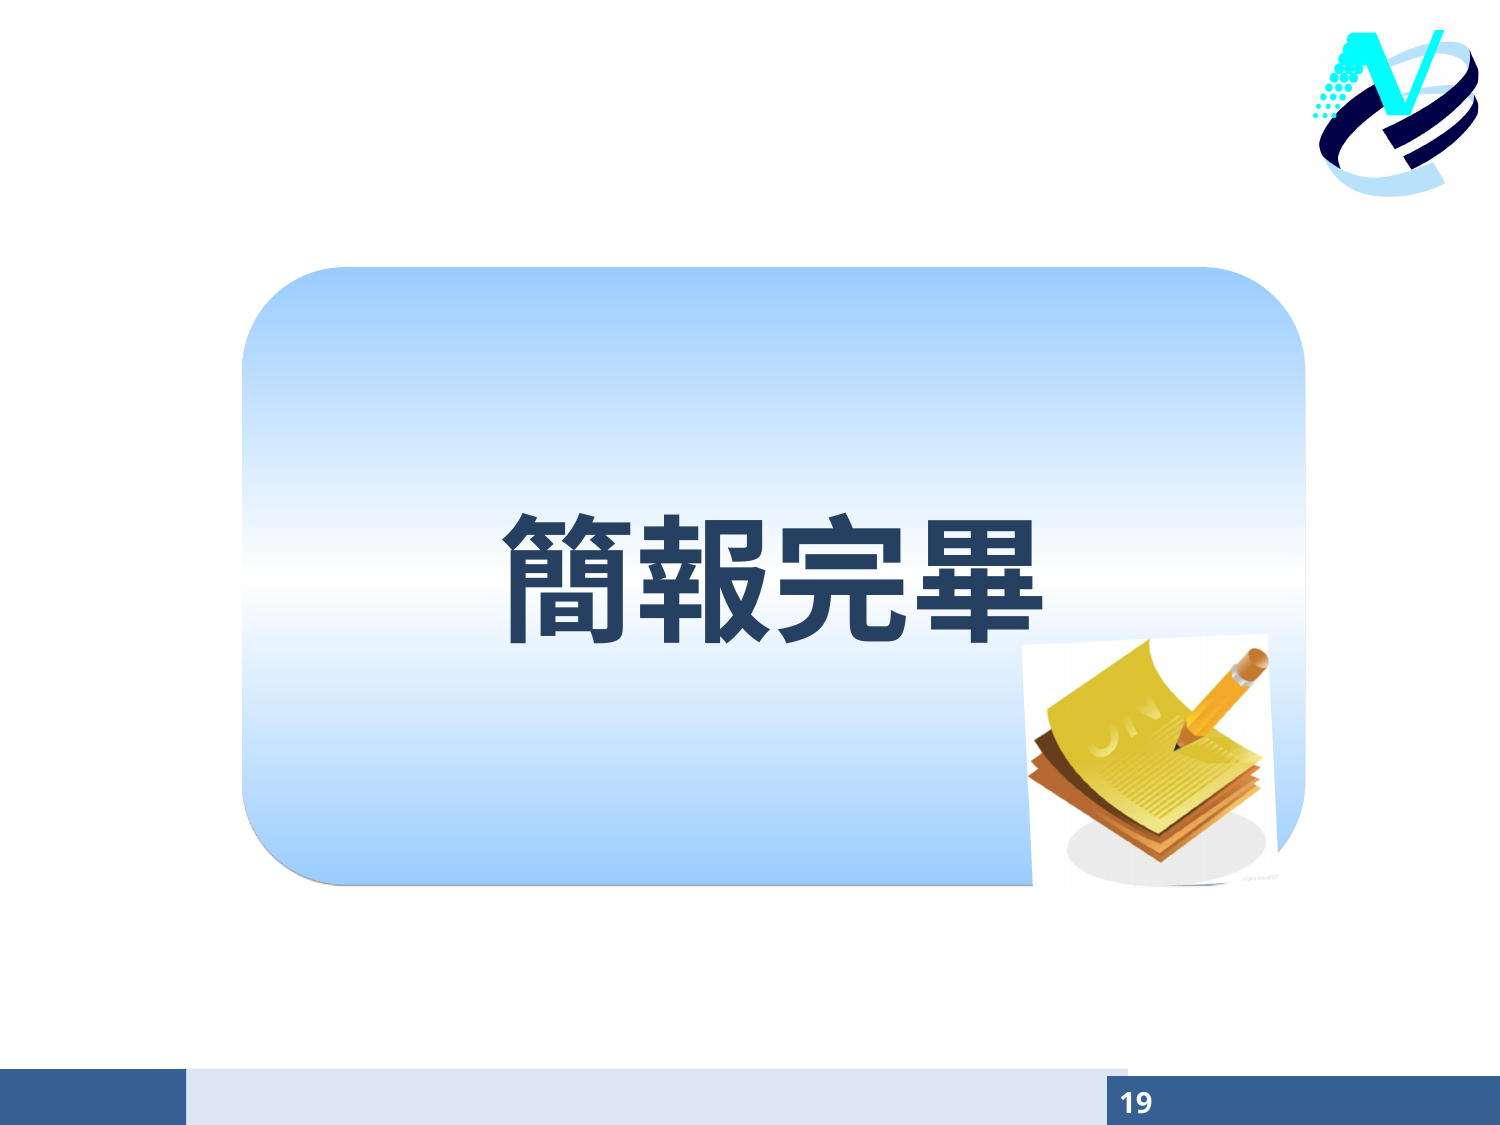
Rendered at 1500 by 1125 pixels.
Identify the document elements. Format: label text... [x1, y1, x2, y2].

picture [1021, 633, 1279, 892]
text_box 簡報完畢 [242, 267, 1306, 885]
